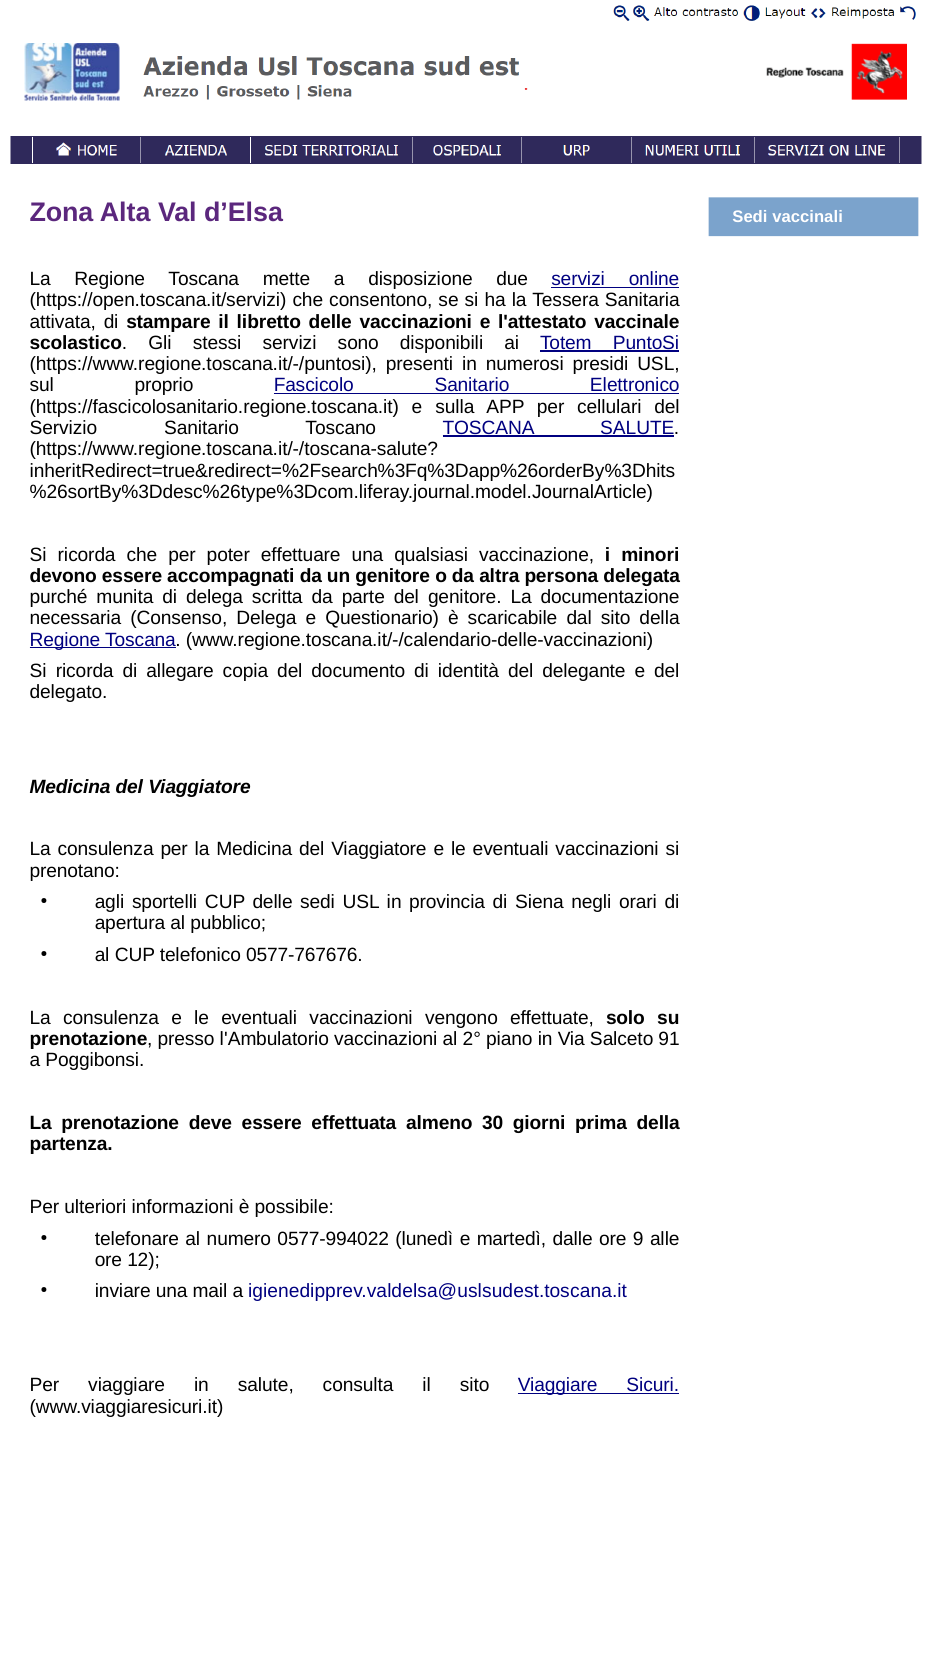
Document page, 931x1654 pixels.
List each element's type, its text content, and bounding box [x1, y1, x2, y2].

list Sedi vaccinali [708, 197, 919, 237]
list Zona Alta Val d’Elsa La Regione Toscana mette a disposizione due servizi online (https://open.toscana.it/servizi) che consentono, se si ha la Tessera Sanitaria attivata, di stampare il libretto delle vaccinazioni e l'attestato vaccinale scolastico. Gli stessi servizi sono disponibili ai Totem PuntoSi (https://www.regione.toscana.it/-/puntosi), presenti in numerosi presidi USL, sul proprio Fascicolo Sanitario Elettronico (https://fascicolosanitario.regione.toscana.it) e sulla APP per cellulari del Servizio Sanitario Toscano TOSCANA SALUTE. (https://www.regione.toscana.it/-/toscana-salute?inheritRedirect=true&redirect=%2Fsearch%3Fq%3Dapp%26orderBy%3Dhits%26sortBy%3Ddesc%26type%3Dcom.liferay.journal.model.JournalArticle) Si ricorda che per poter effettuare una qualsiasi vaccinazione, i minori devono essere accompagnati da un genitore o da altra persona delegata purché munita di delega scritta da parte del genitore. La documentazione necessaria (Consenso, Delega e Questionario) è scaricabile dal sito della Regione Toscana. (www.regione.toscana.it/-/calendario-delle-vaccinazioni) Si ricorda di allegare copia del documento di identità del delegante e del delegato. Medicina del Viaggiatore La consulenza per la Medicina del Viaggiatore e le eventuali vaccinazioni si prenotano: agli sportelli CUP delle sedi USL in provincia di Siena negli orari di apertura al pubblico; al CUP telefonico 0577-767676. La consulenza e le eventuali vaccinazioni vengono effettuate, solo su prenotazione, presso l'Ambulatorio vaccinazioni al 2° piano in Via Salceto 91 a Poggibonsi. La prenotazione deve essere effettuata almeno 30 giorni prima della partenza. Per ulteriori informazioni è possibile: telefonare al numero 0577-994022 (lunedì e martedì, dalle ore 9 alle ore 12); inviare una mail a igienedipprev.valdelsa@uslsudest.toscana.it Per viaggiare in salute, consulta il sito Viaggiare Sicuri. (www.viaggiaresicuri.it) [29, 196, 680, 1436]
picture [0, 0, 931, 172]
